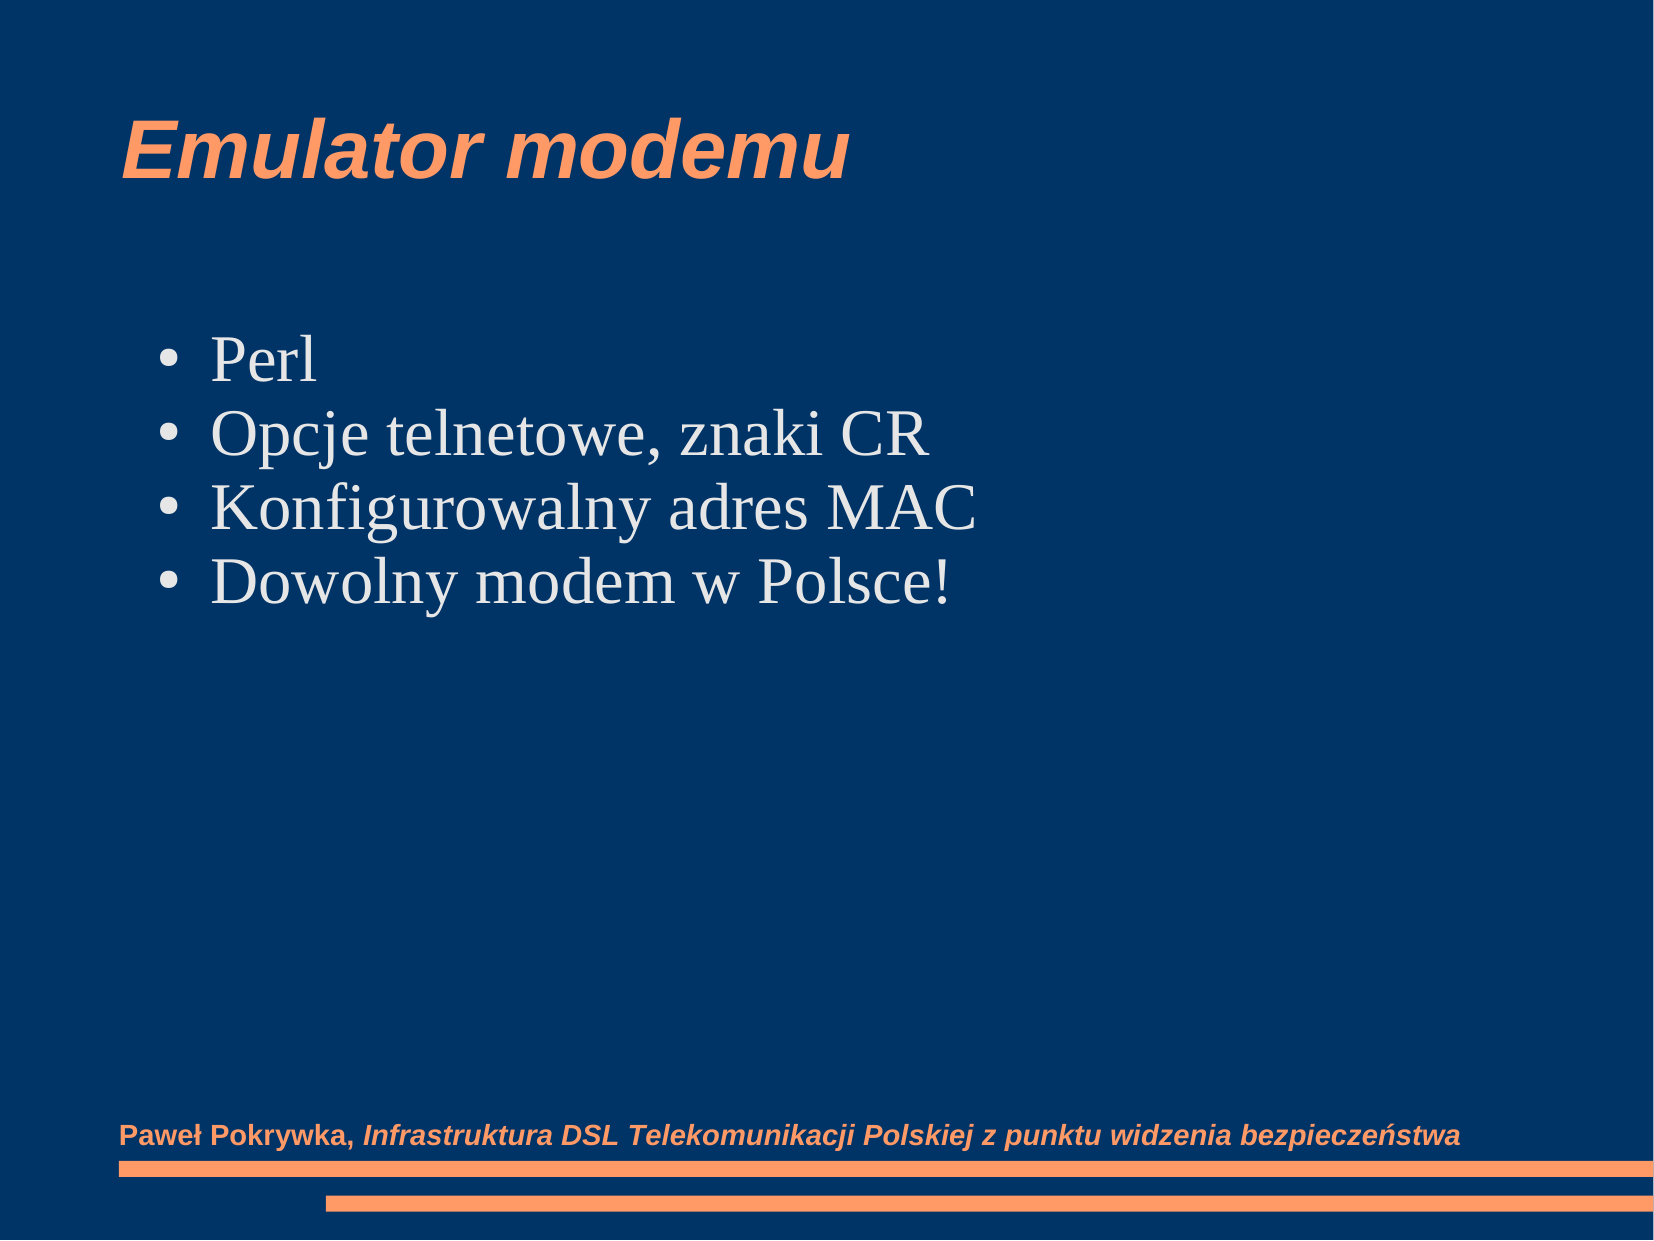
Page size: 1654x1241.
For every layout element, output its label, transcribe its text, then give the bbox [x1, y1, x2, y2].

text_box Paweł Pokrywka, Infrastruktura DSL Telekomunikacji Polskiej z punktu widzenia bezpieczeństwa [104, 1111, 1623, 1160]
title Emulator modemu [121, 46, 1534, 254]
list Perl Opcje telnetowe, znaki CR Konfigurowalny adres MAC Dowolny modem w Polsce! [121, 322, 1561, 1111]
